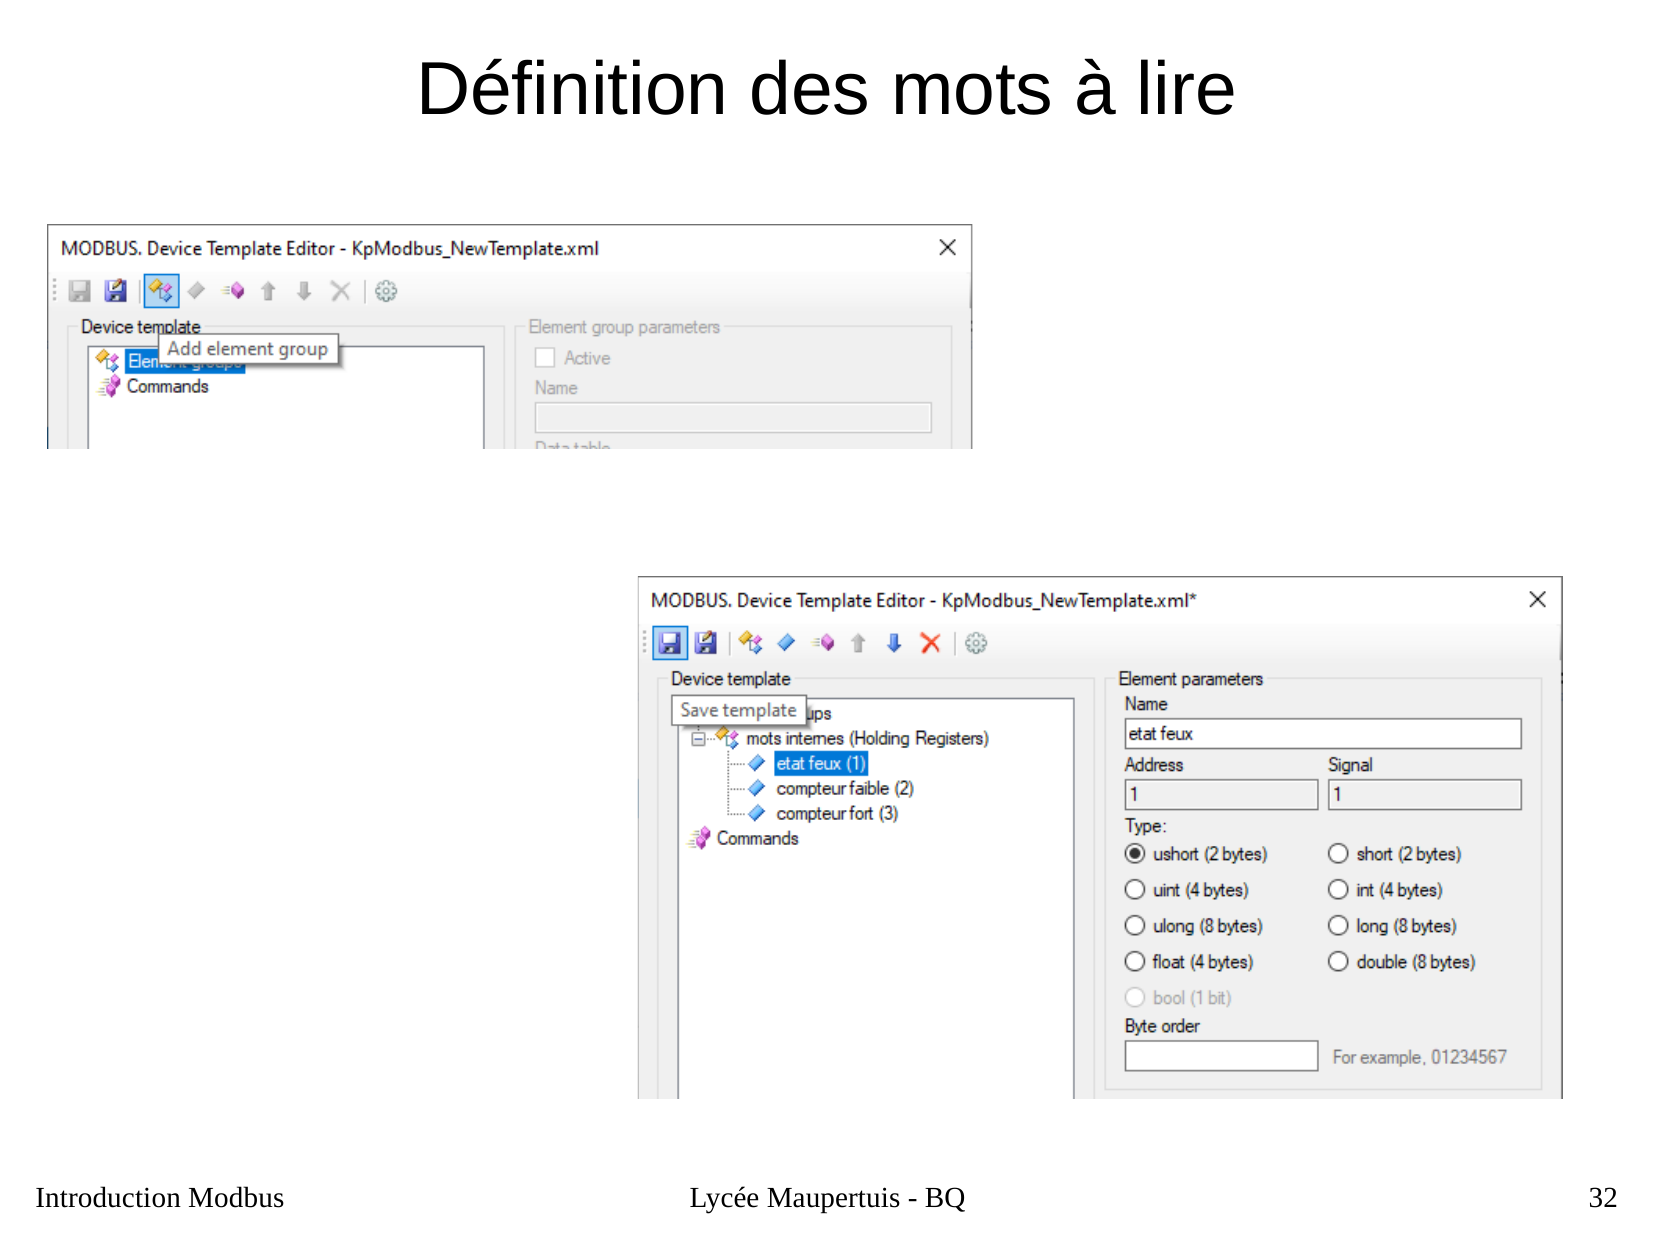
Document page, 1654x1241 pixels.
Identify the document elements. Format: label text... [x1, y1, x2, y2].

picture [637, 576, 1563, 1099]
picture [47, 224, 973, 449]
title Définition des mots à lire [35, 35, 1619, 142]
